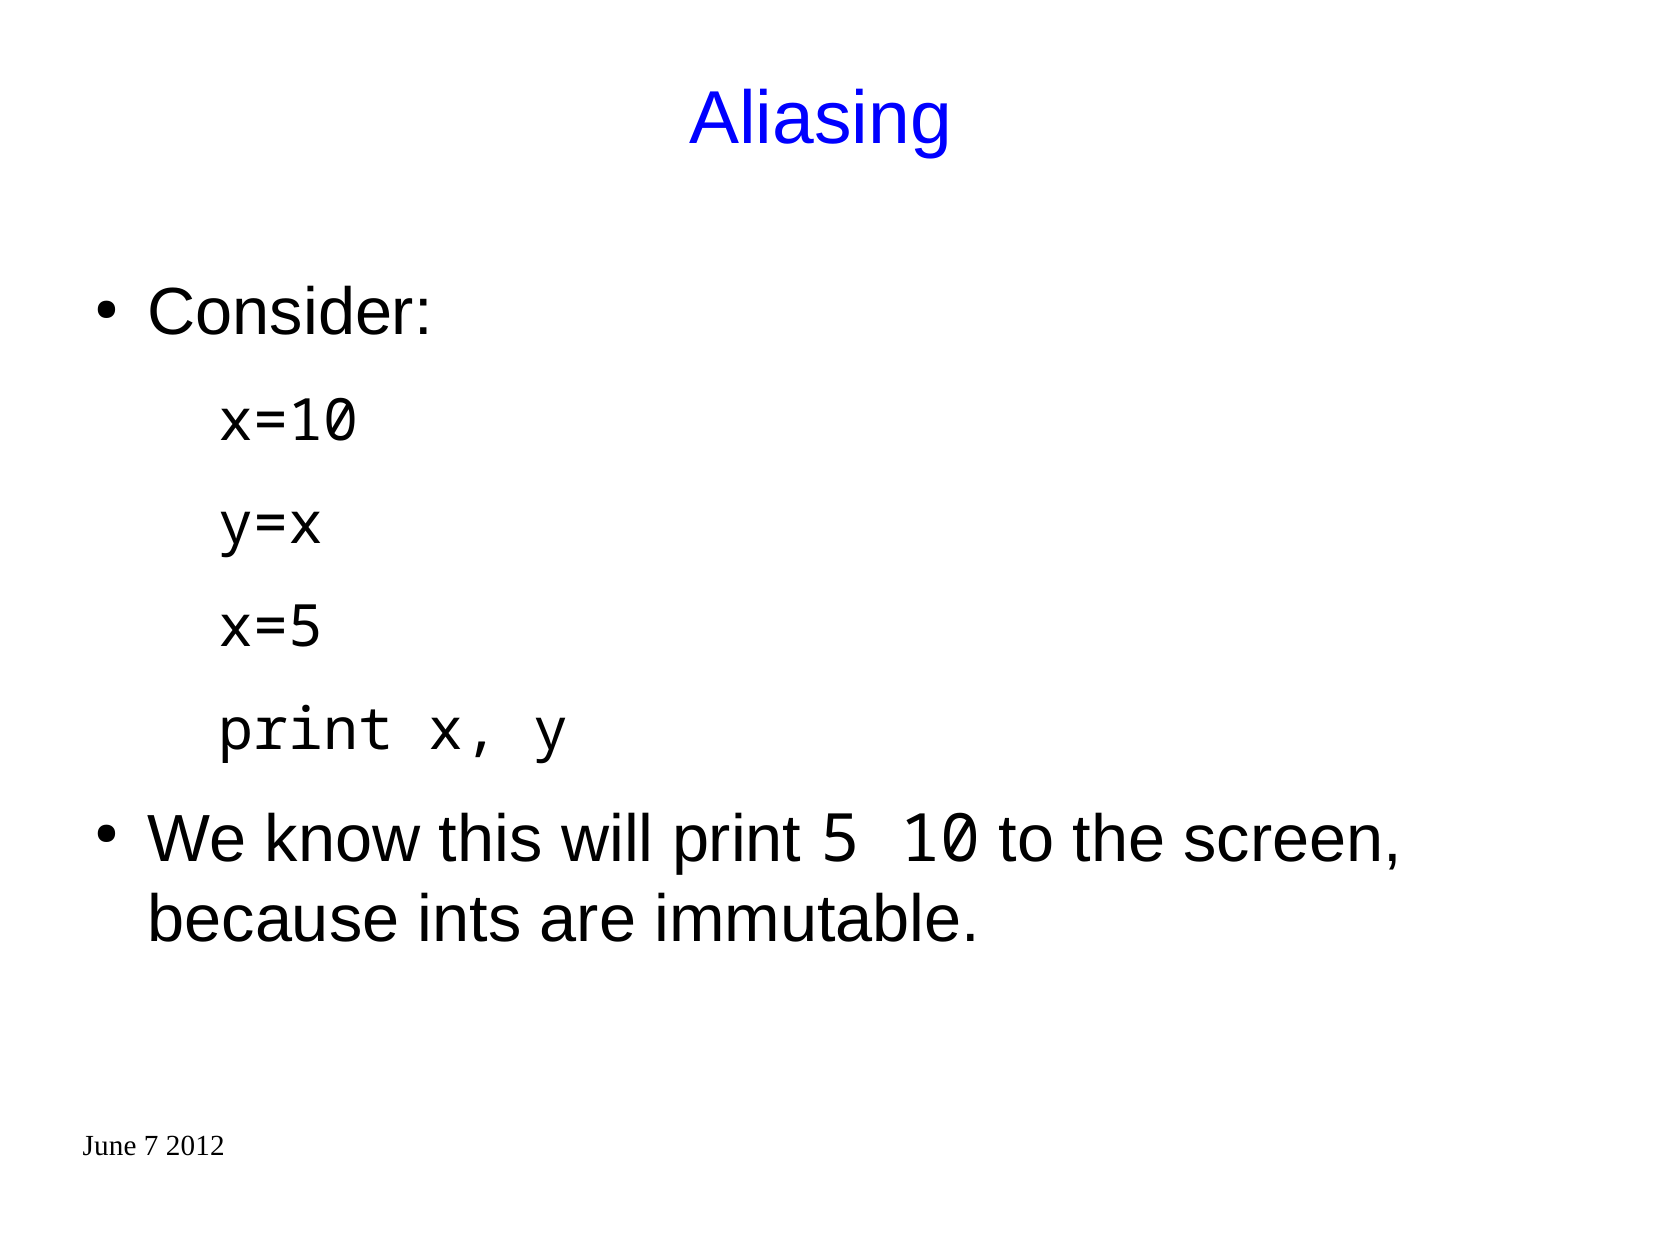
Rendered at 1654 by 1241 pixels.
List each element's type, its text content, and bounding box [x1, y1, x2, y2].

title Aliasing [76, 58, 1565, 178]
list Consider: x=10 y=x x=5 print x, y We know this will print 5 10 to the screen, because ints are immutable. [76, 274, 1565, 1093]
